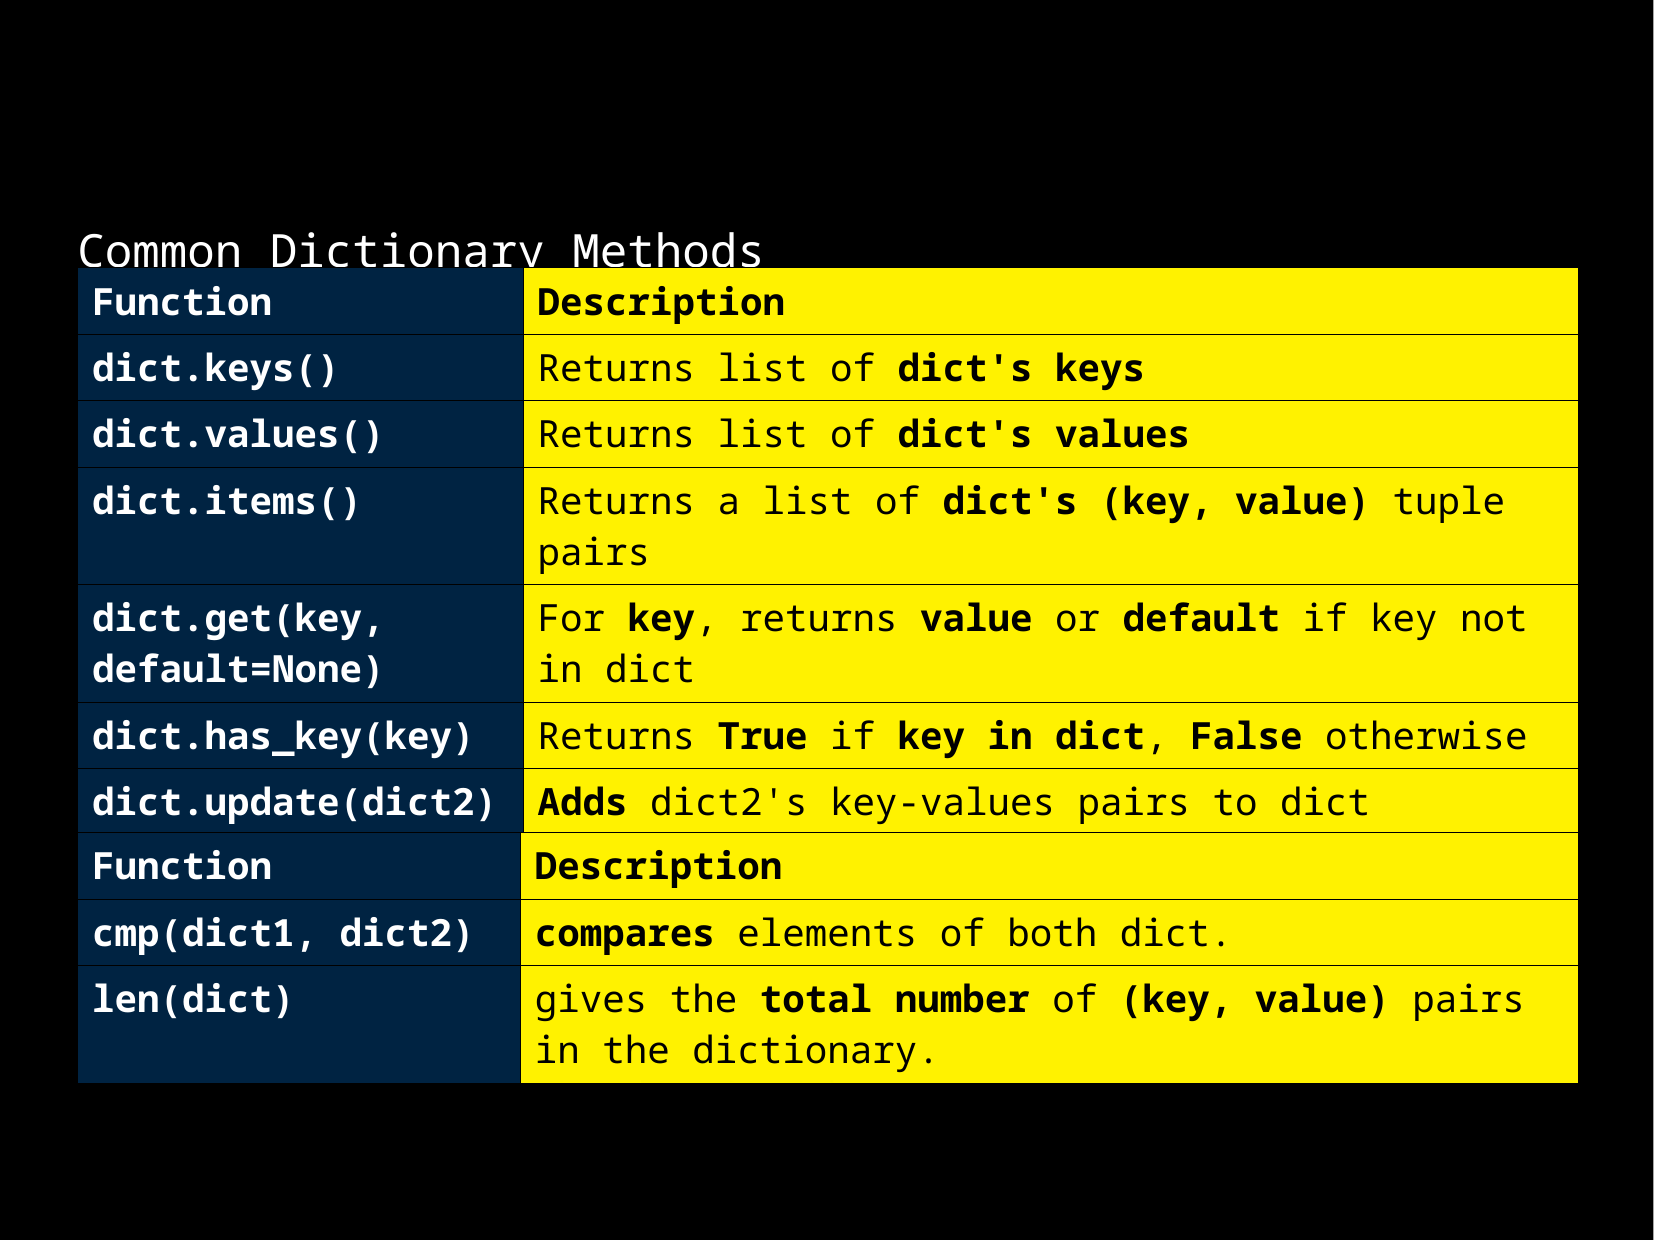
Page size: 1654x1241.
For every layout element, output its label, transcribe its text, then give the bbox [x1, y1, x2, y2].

table_cell Adds dict2's key-values pairs to dict [524, 769, 1578, 832]
table_cell dict.values() [78, 401, 523, 467]
table_header Description [524, 268, 1578, 334]
table_cell dict.keys() [78, 335, 523, 400]
table_cell cmp(dict1, dict2) [78, 900, 520, 965]
table_header Description [521, 833, 1578, 899]
table_cell dict.has_key(key) [78, 703, 523, 768]
table_cell dict.update(dict2) [78, 769, 523, 832]
table_cell Returns a list of dict's (key, value) tuple pairs [524, 468, 1578, 584]
table_cell Returns True if key in dict, False otherwise [524, 703, 1578, 768]
table_cell gives the total number of (key, value) pairs in the dictionary. [521, 966, 1578, 1083]
table_cell len(dict) [78, 966, 520, 1083]
table_cell Returns list of dict's keys [524, 335, 1578, 400]
table_cell dict.items() [78, 468, 523, 584]
table_cell compares elements of both dict. [521, 900, 1578, 965]
table_header Function [78, 268, 523, 334]
table_cell For key, returns value or default if key not in dict [524, 585, 1578, 702]
text_box Common Dictionary Methods Common Dictionary Functions [62, 210, 1591, 840]
table_cell Returns list of dict's values [524, 401, 1578, 467]
table_cell dict.get(key, default=None) [78, 585, 523, 702]
table_header Function [78, 833, 520, 899]
